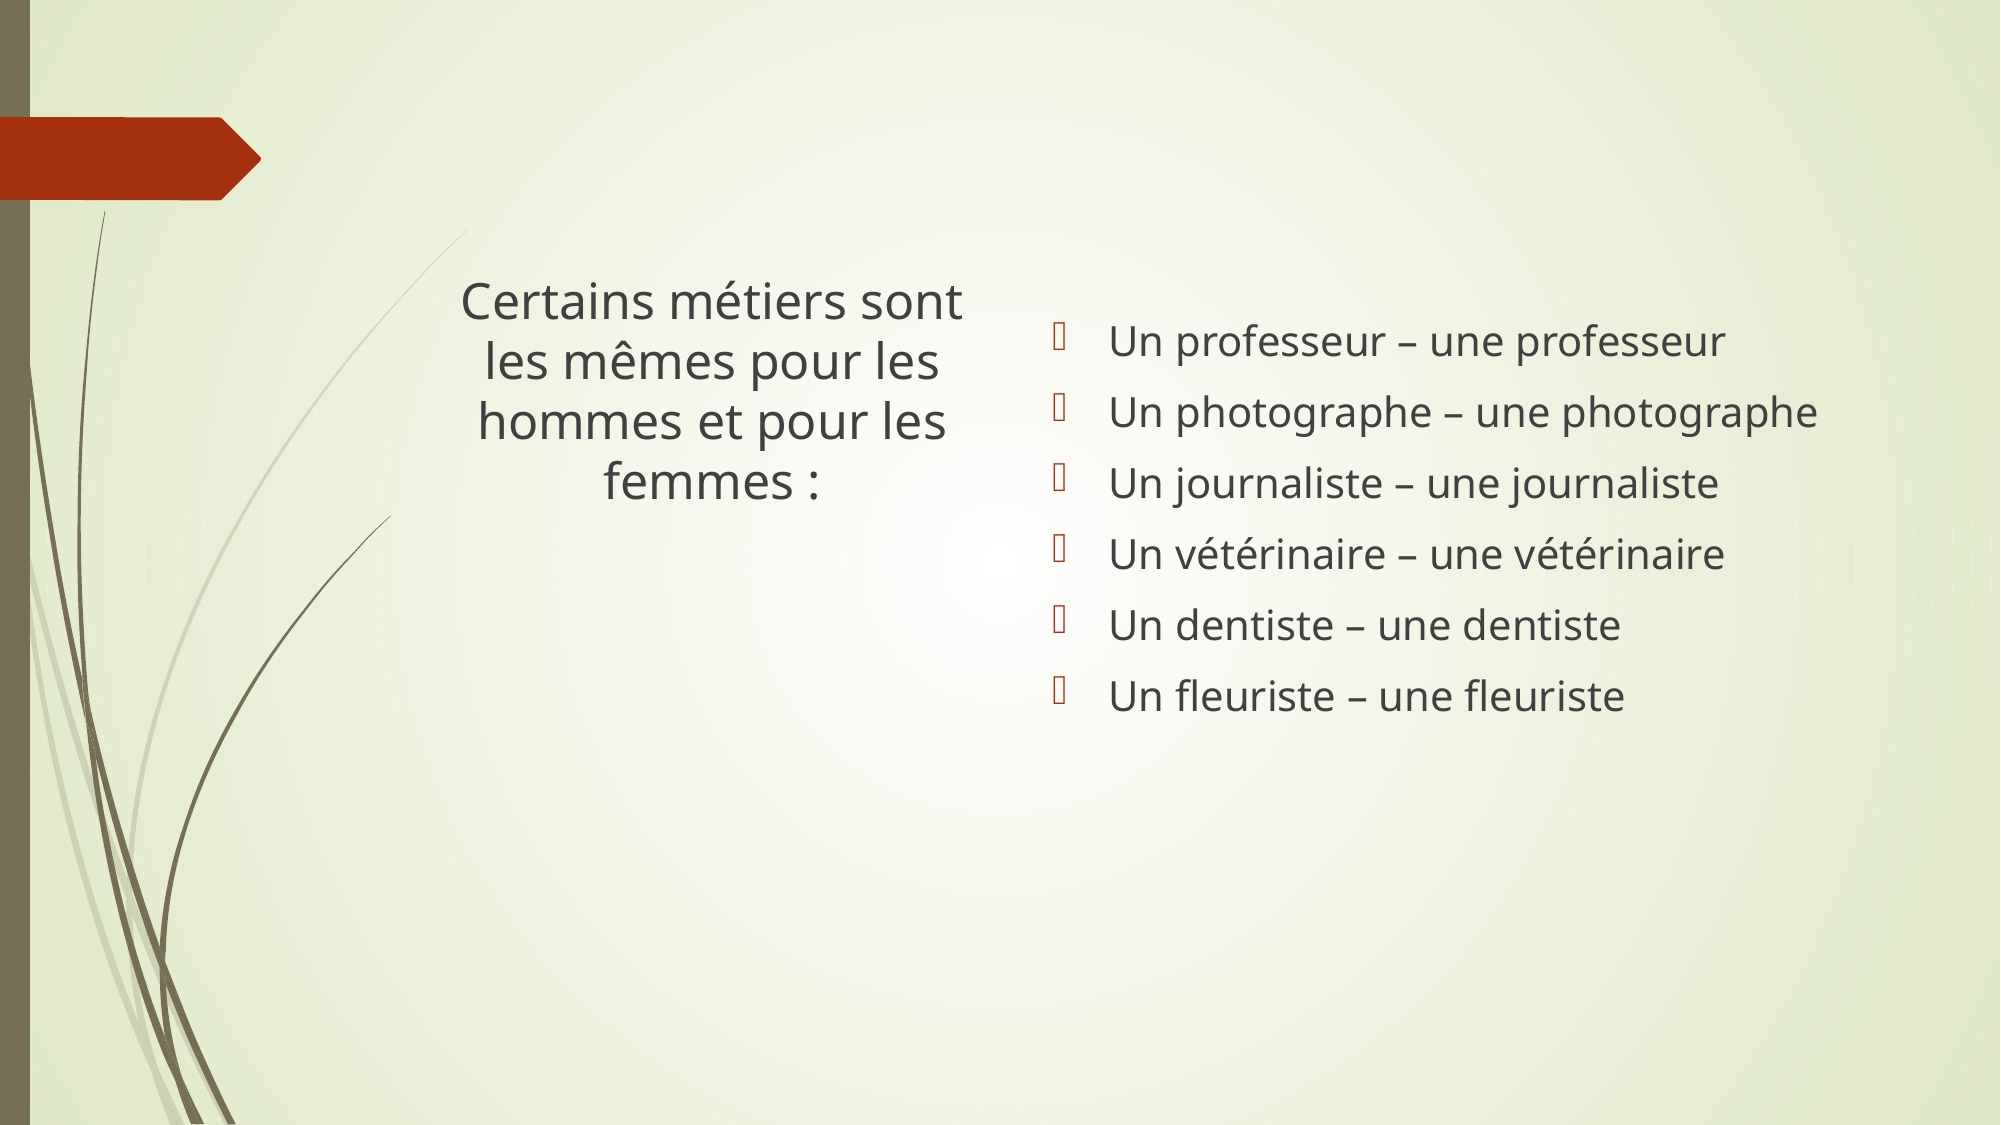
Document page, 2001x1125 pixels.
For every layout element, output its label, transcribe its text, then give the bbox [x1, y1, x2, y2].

list Un professeur – une professeur Un photographe – une photographe Un journaliste – une journaliste Un vétérinaire – une vétérinaire Un dentiste – une dentiste Un fleuriste – une fleuriste [1037, 73, 1888, 962]
list Certains métiers sont les mêmes pour les hommes et pour les femmes : [424, 262, 1000, 962]
